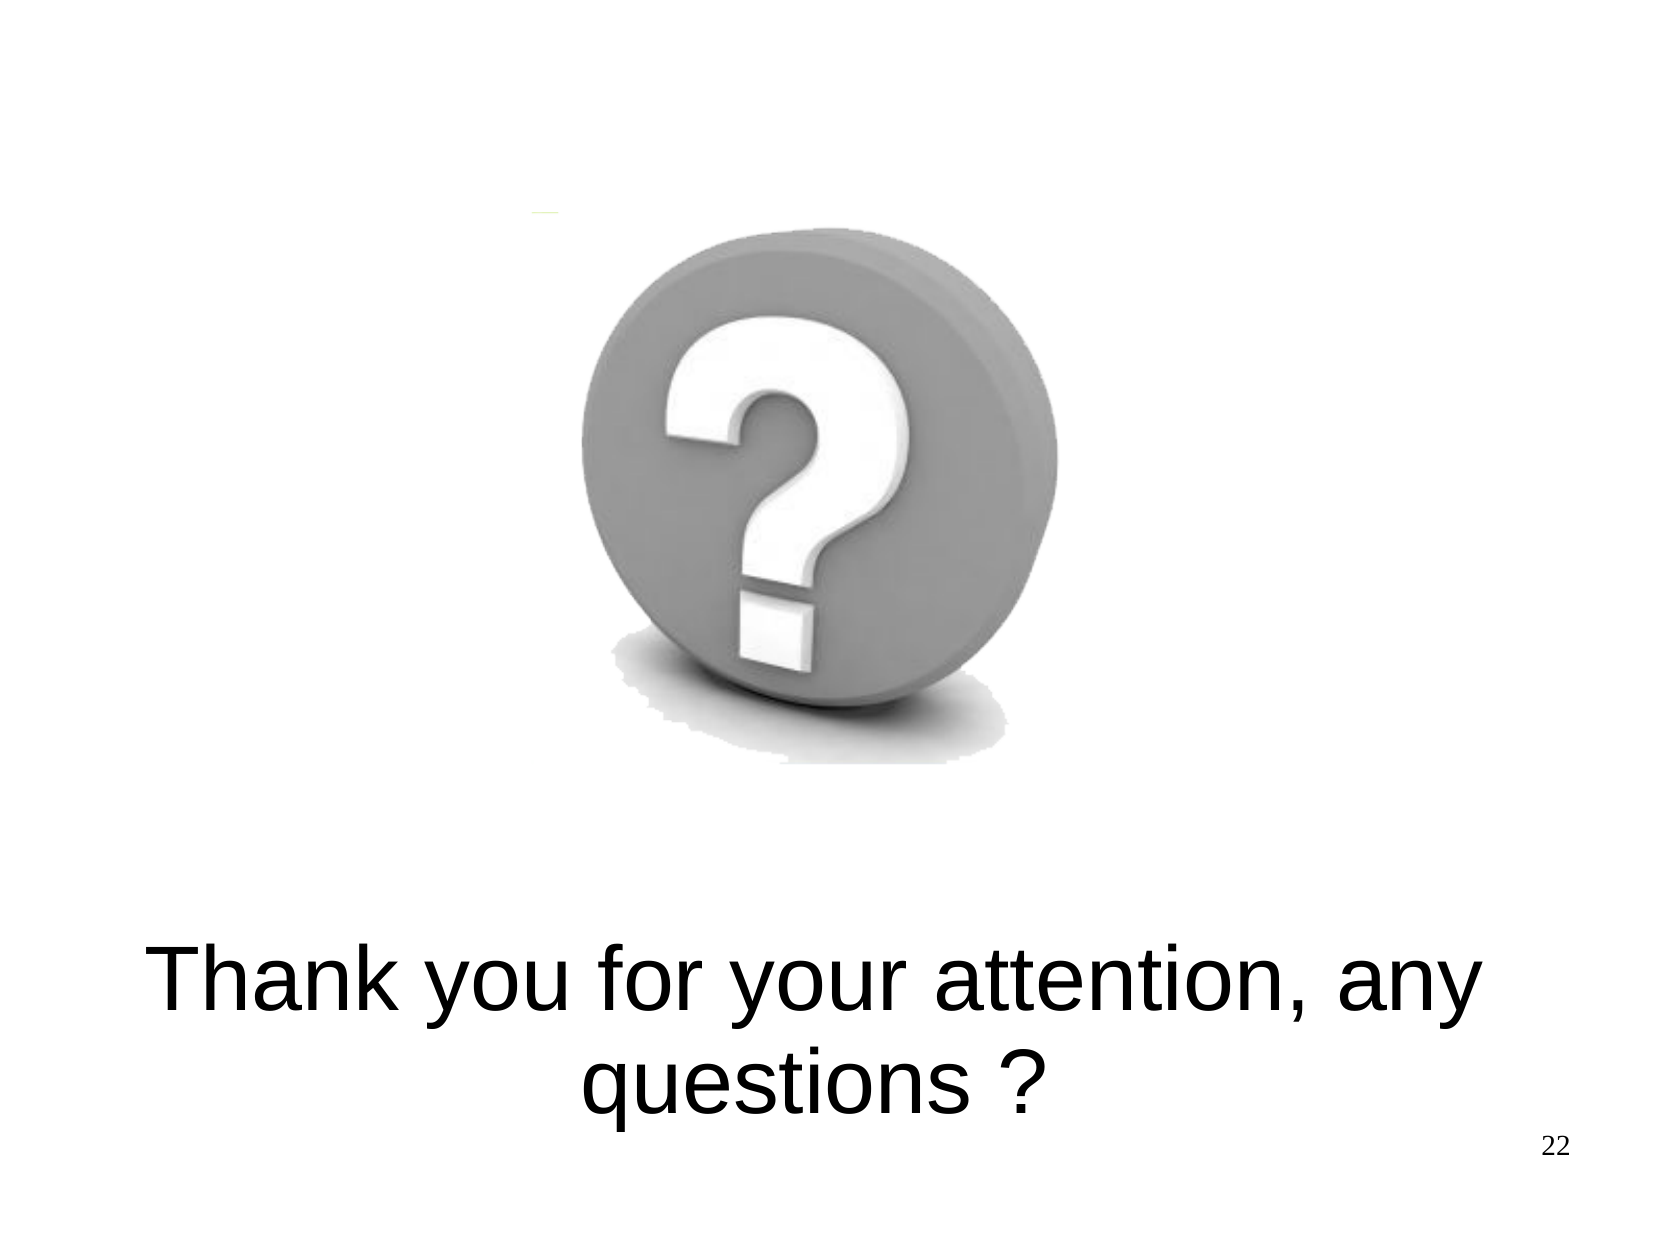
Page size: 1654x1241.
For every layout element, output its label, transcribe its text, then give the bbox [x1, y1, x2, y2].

title Thank you for your attention, any questions ? [70, 926, 1560, 1134]
picture [507, 212, 1133, 838]
